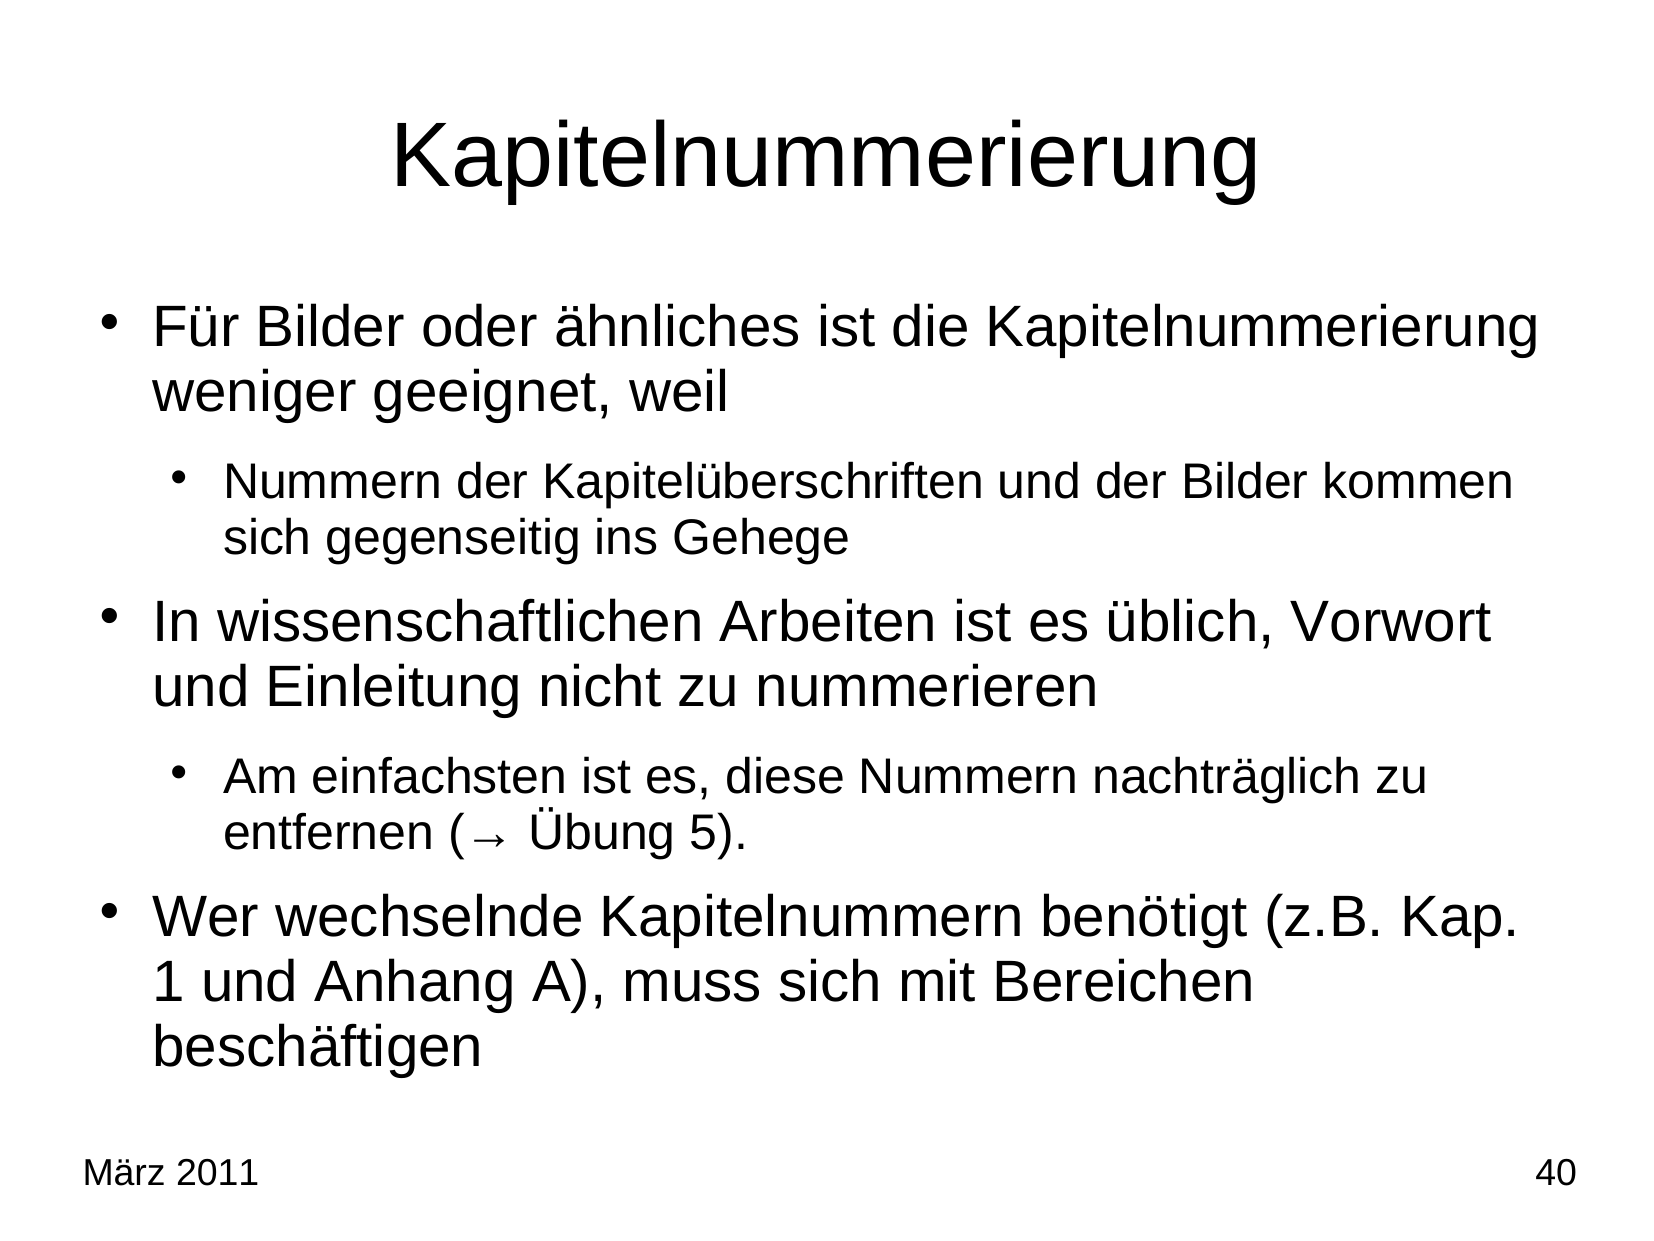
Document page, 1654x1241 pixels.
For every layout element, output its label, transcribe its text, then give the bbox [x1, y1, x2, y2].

list Für Bilder oder ähnliches ist die Kapitelnummerierung weniger geeignet, weil Nummern der Kapitelüberschriften und der Bilder kommen sich gegenseitig ins Gehege In wissenschaftlichen Arbeiten ist es üblich, Vorwort und Einleitung nicht zu nummerieren Am einfachsten ist es, diese Nummern nachträglich zu entfernen (→ Übung 5). Wer wechselnde Kapitelnummern benötigt (z.B. Kap. 1 und Anhang A), muss sich mit Bereichen beschäftigen [82, 290, 1571, 1109]
title Kapitelnummerierung [82, 56, 1571, 249]
